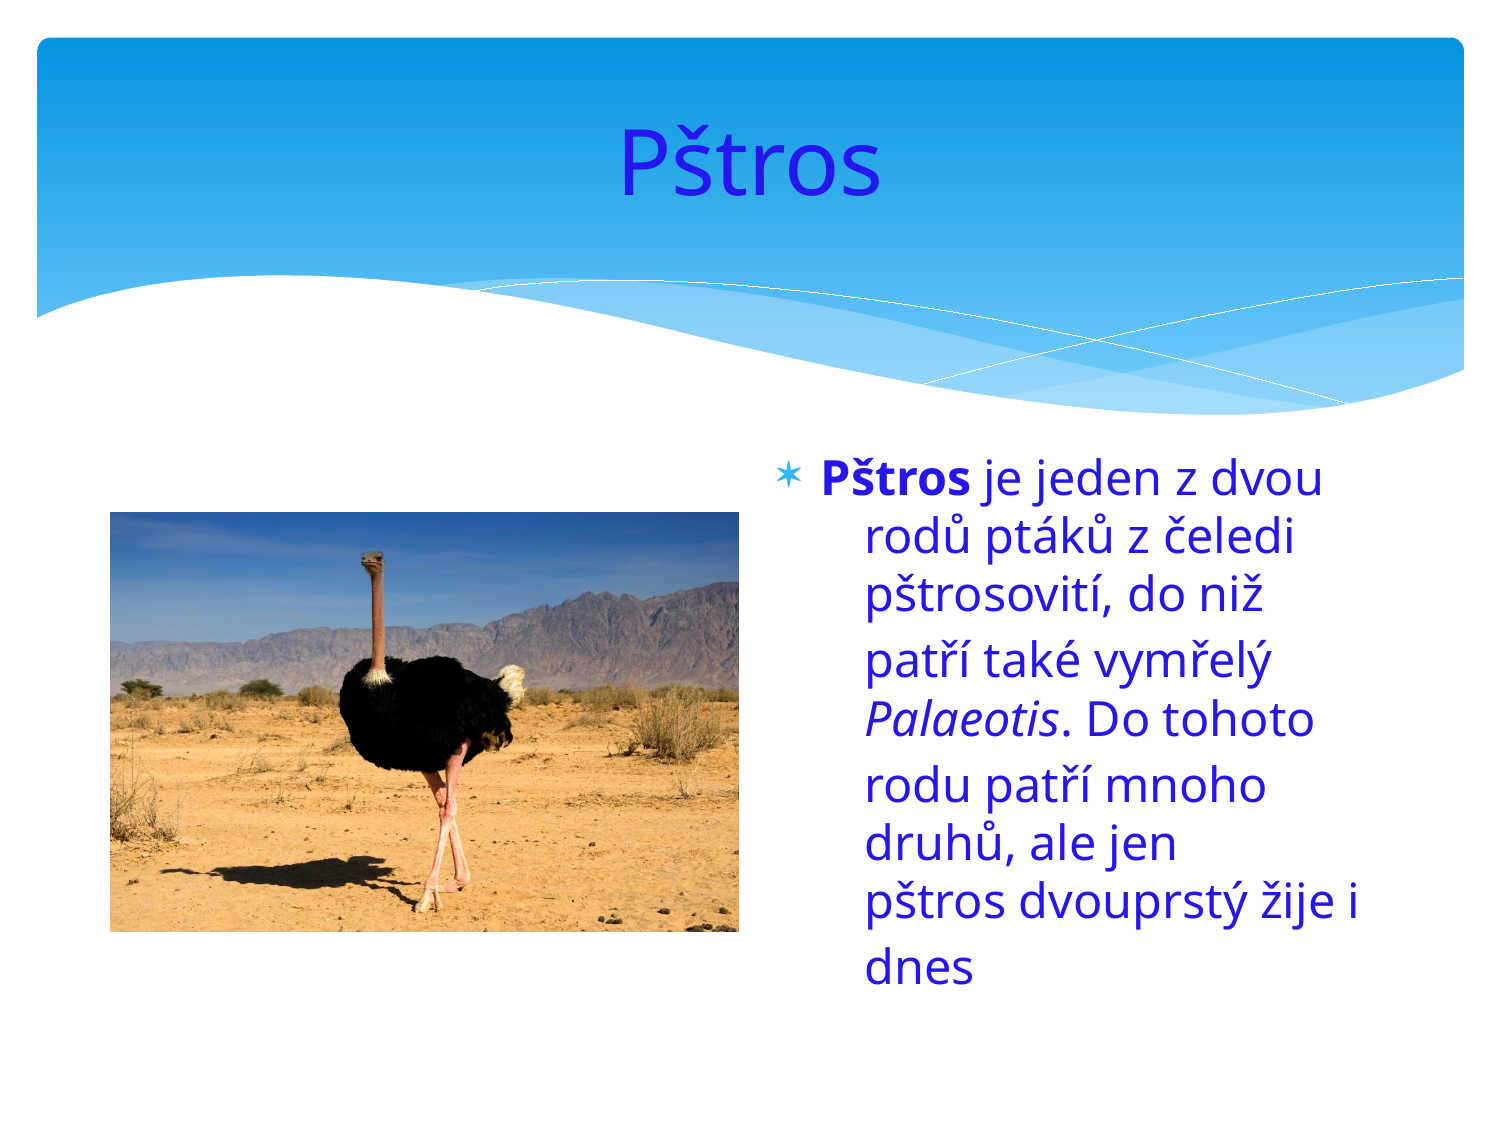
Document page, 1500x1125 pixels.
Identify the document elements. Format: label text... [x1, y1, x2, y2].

picture [110, 512, 739, 932]
title Pštros [75, 55, 1426, 262]
list Pštros je jeden z dvou rodů ptáků z čeledi pštrosovití, do niž patří také vymřelý Palaeotis. Do tohoto rodu patří mnoho druhů, ale jen pštros dvouprstý žije i dnes [761, 439, 1389, 1006]
